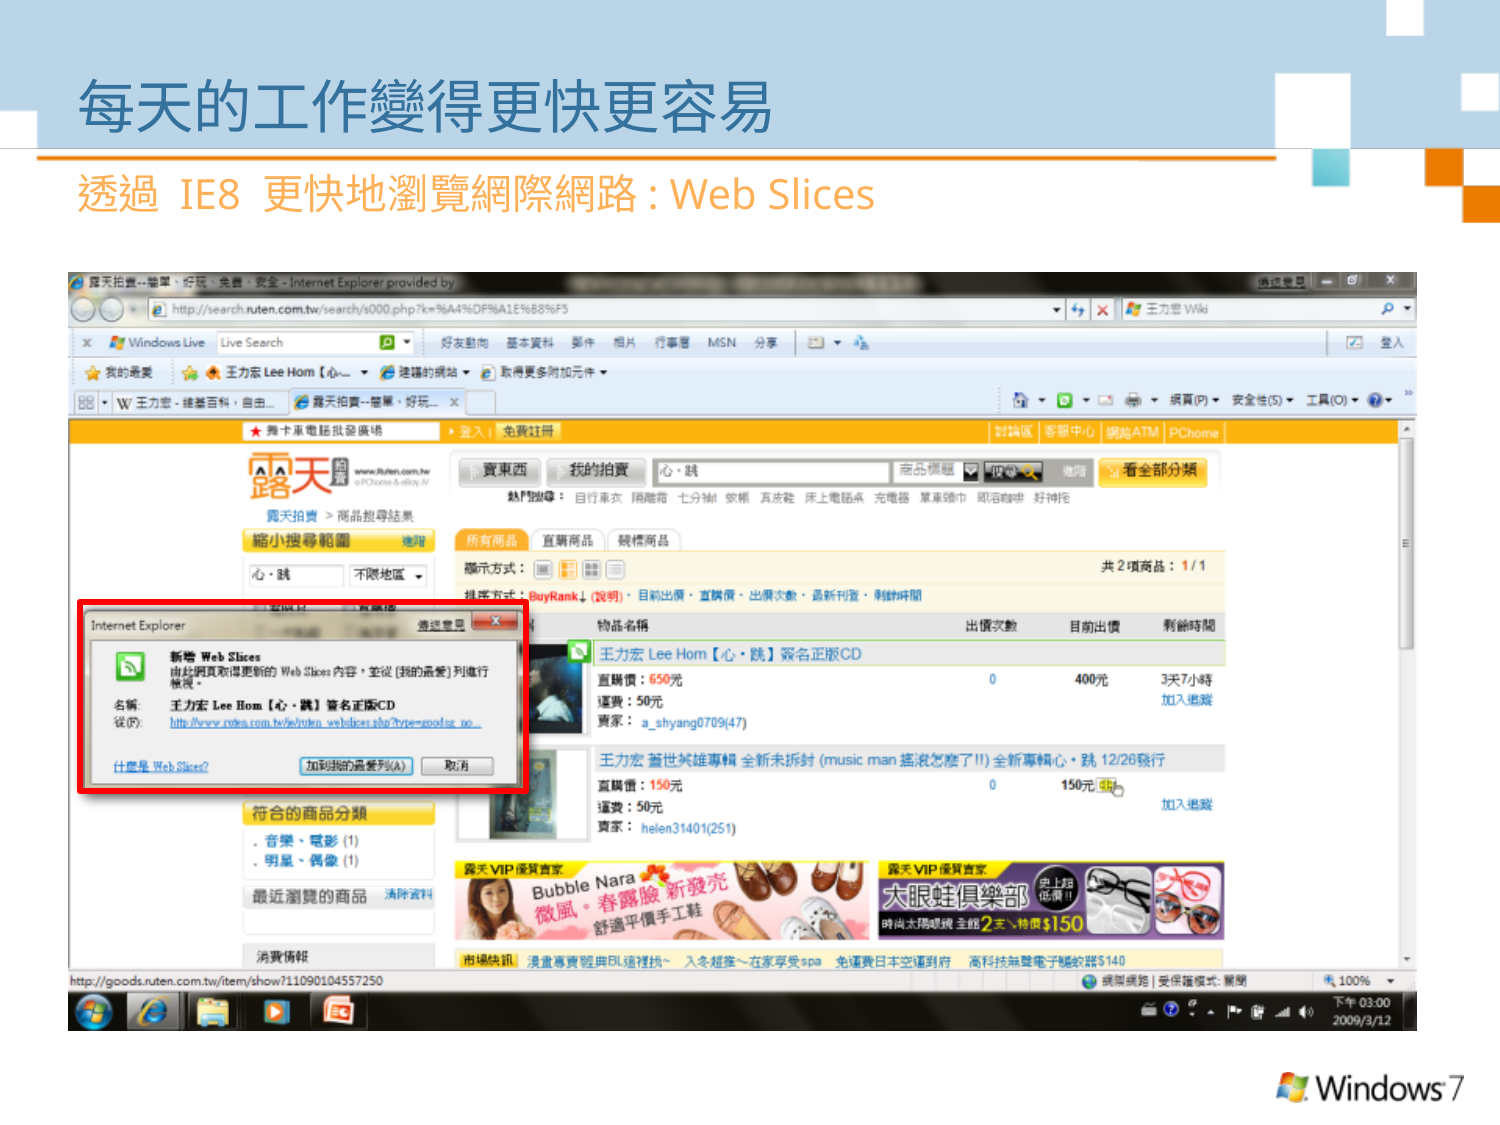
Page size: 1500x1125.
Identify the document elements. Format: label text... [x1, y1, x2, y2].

picture [68, 272, 1417, 1031]
text_box 透過 IE8 更快地瀏覽網際網路: Web Slices [44, 160, 1459, 227]
title 每天的工作變得更快更容易 [62, 62, 1413, 150]
